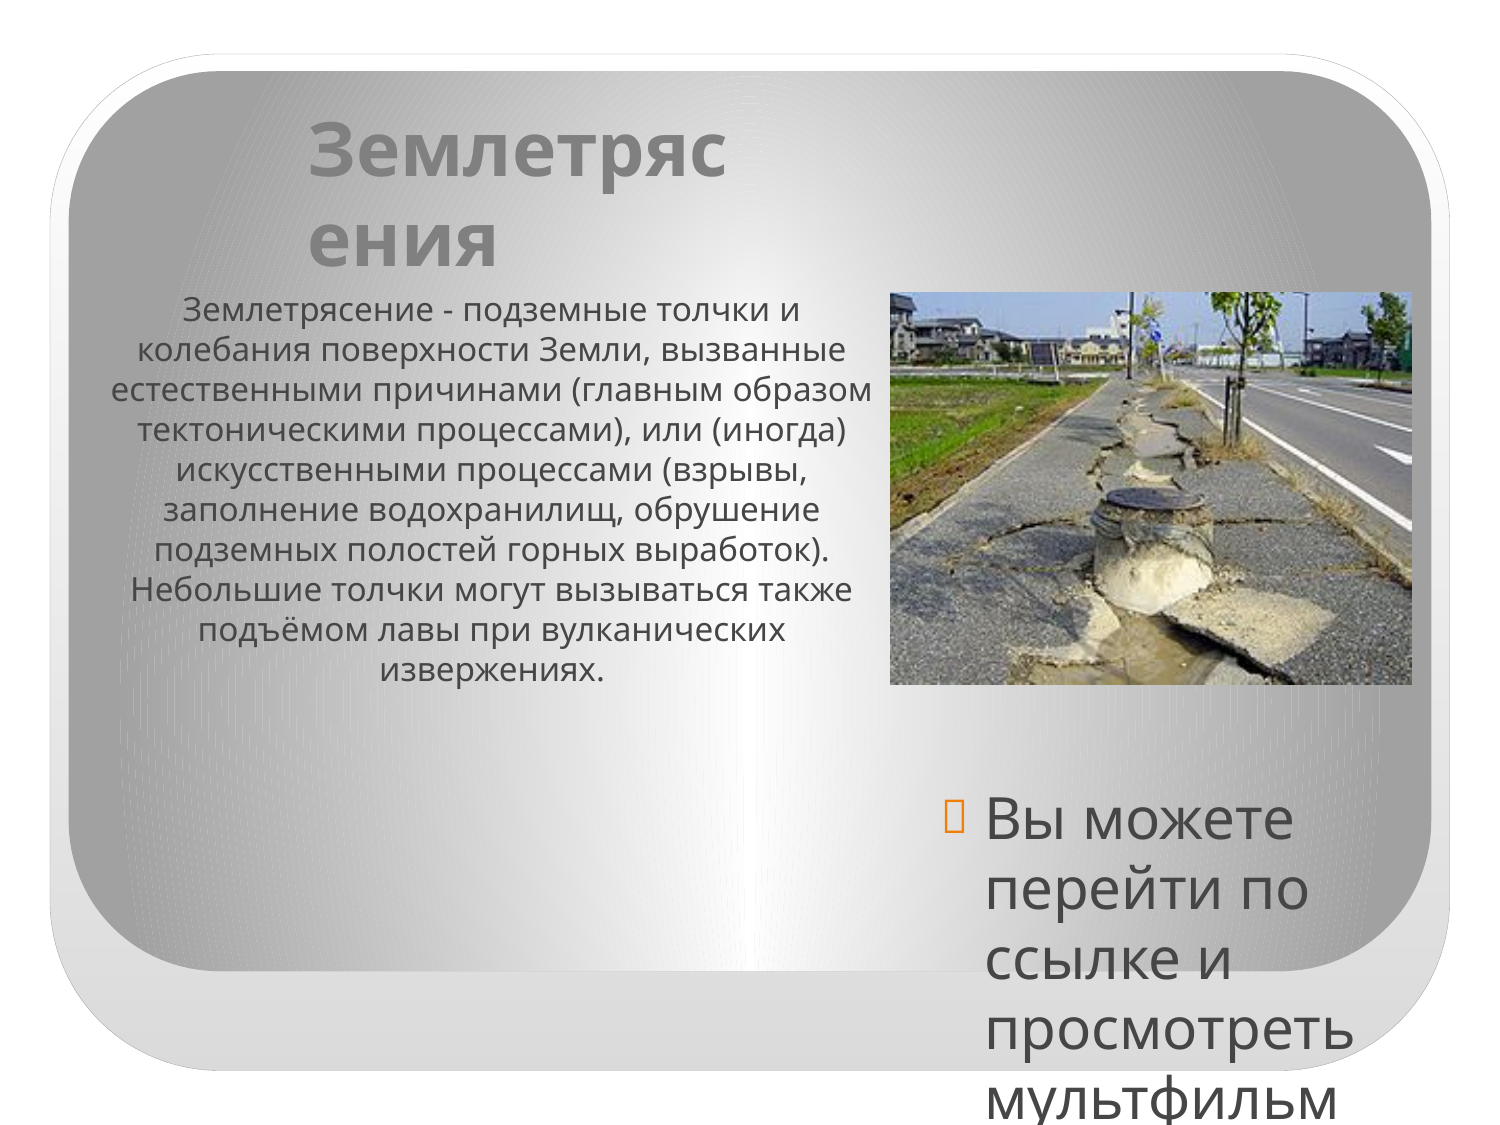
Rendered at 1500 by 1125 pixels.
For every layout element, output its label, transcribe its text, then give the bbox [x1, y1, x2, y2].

title Землетрясения [292, 93, 781, 244]
picture [890, 292, 1412, 685]
list Вы можете перейти по ссылке и просмотреть мультфильм по этой теме. http://www.youtube.com/watch?v=y9_ZtidvdHU [925, 773, 1414, 973]
list Землетрясение - подземные толчки и колебания поверхности Земли, вызванные естественными причинами (главным образом тектоническими процессами), или (иногда) искусственными процессами (взрывы, заполнение водохранилищ, обрушение подземных полостей горных выработок). Небольшие толчки могут вызываться также подъёмом лавы при вулканических извержениях. [82, 281, 903, 1057]
